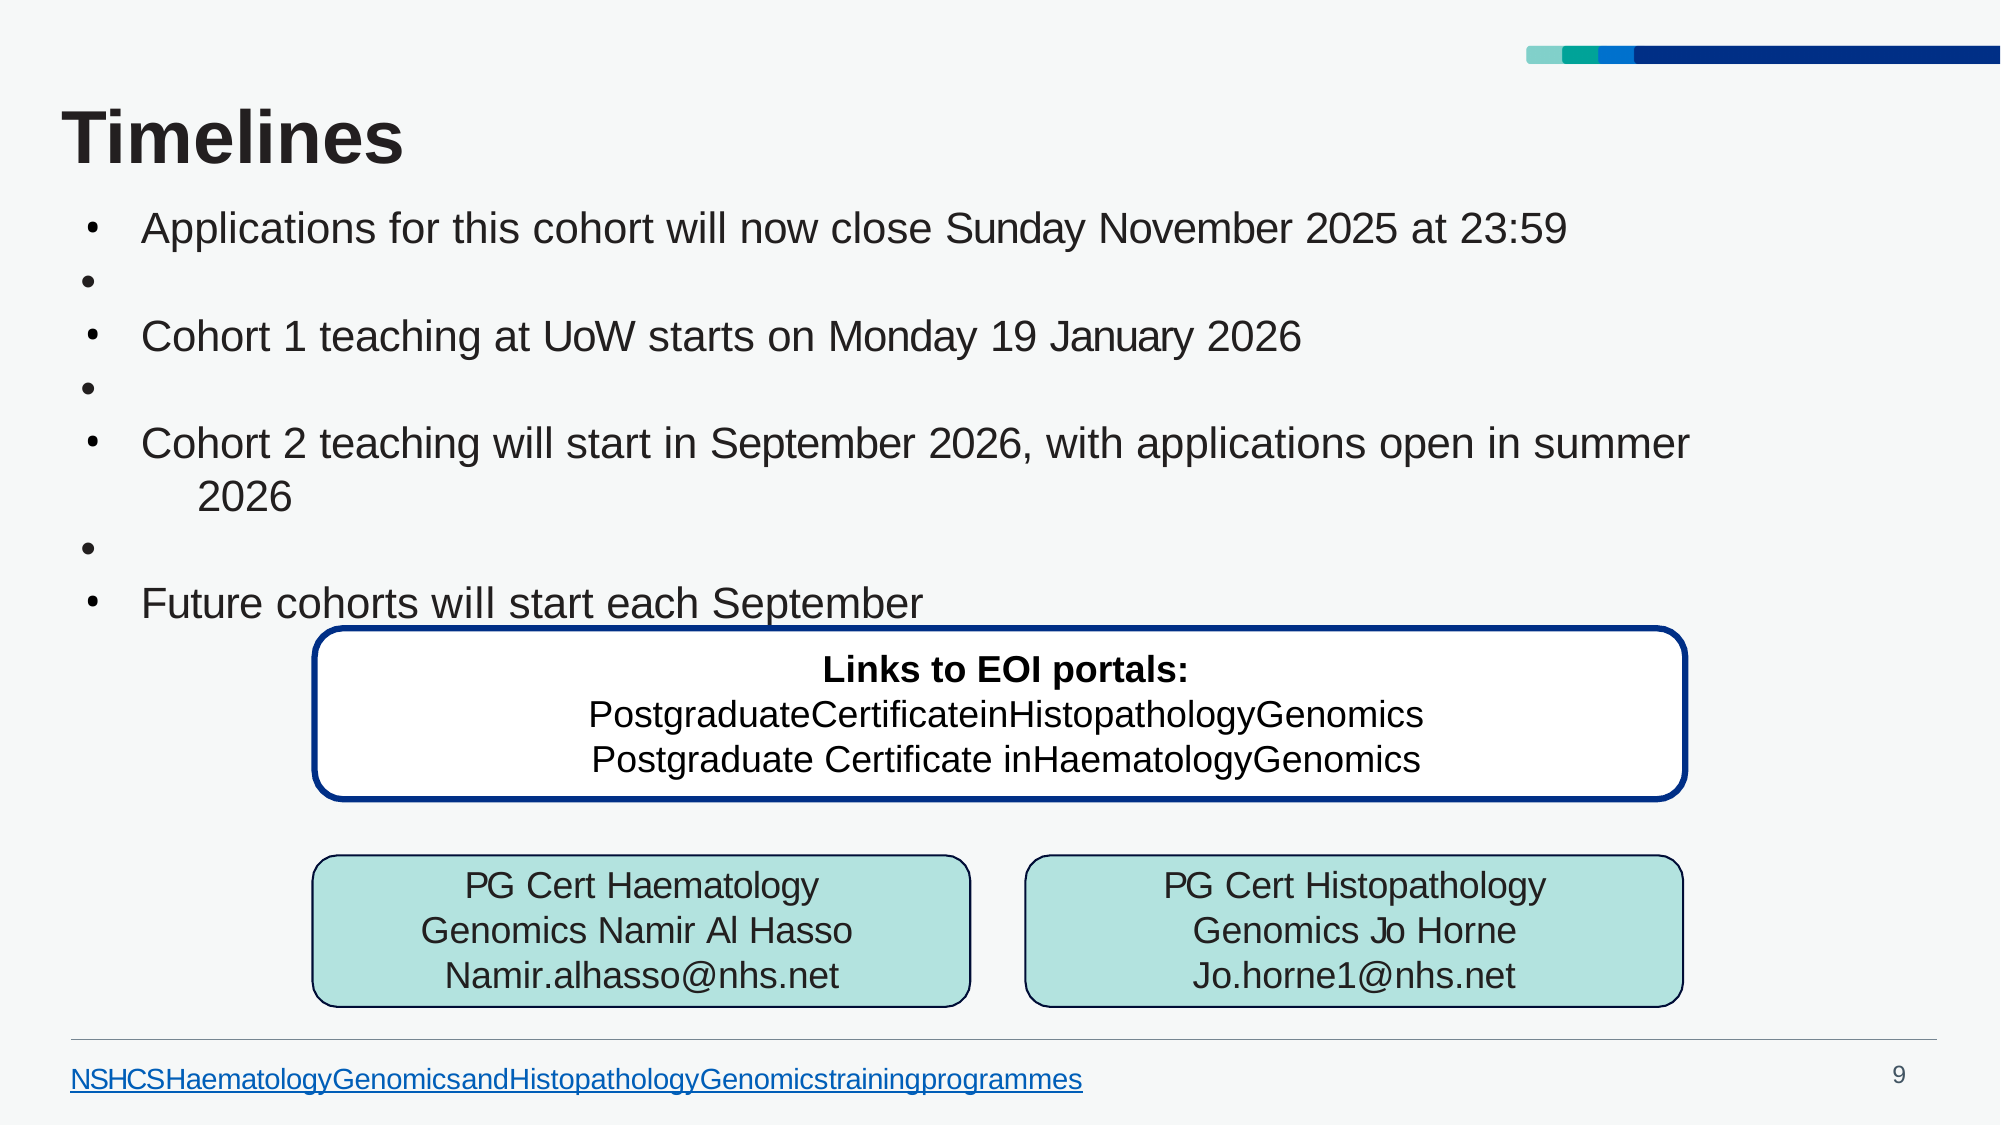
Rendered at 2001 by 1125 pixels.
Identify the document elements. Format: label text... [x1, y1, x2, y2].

text_box Applications for this cohort will now close Sunday November 2025 at 23:59 Cohort 1 teaching at UoW starts on Monday 19 January 2026 Cohort 2 teaching will start in September 2026, with applications open in summer 2026 Future cohorts will start each September [80, 210, 1774, 578]
title Timelines [61, 68, 1933, 210]
text_box Links to EOI portals: Postgraduate Certificate in Histopathology Genomics Postgraduate Certificate in Haematology Genomics [399, 637, 1613, 789]
text_box PG Cert Histopathology Genomics Jo Horne Jo.horne1@nhs.net [1075, 858, 1634, 998]
text_box PG Cert Haematology Genomics Namir Al Hasso Namir.alhasso@nhs.net [377, 858, 906, 998]
text_box [314, 857, 969, 1005]
text_box NSHCS Haematology Genomics and Histopathology Genomics training programmes [68, 1059, 1131, 1100]
text_box [1027, 857, 1682, 1005]
text_box [318, 632, 1682, 796]
